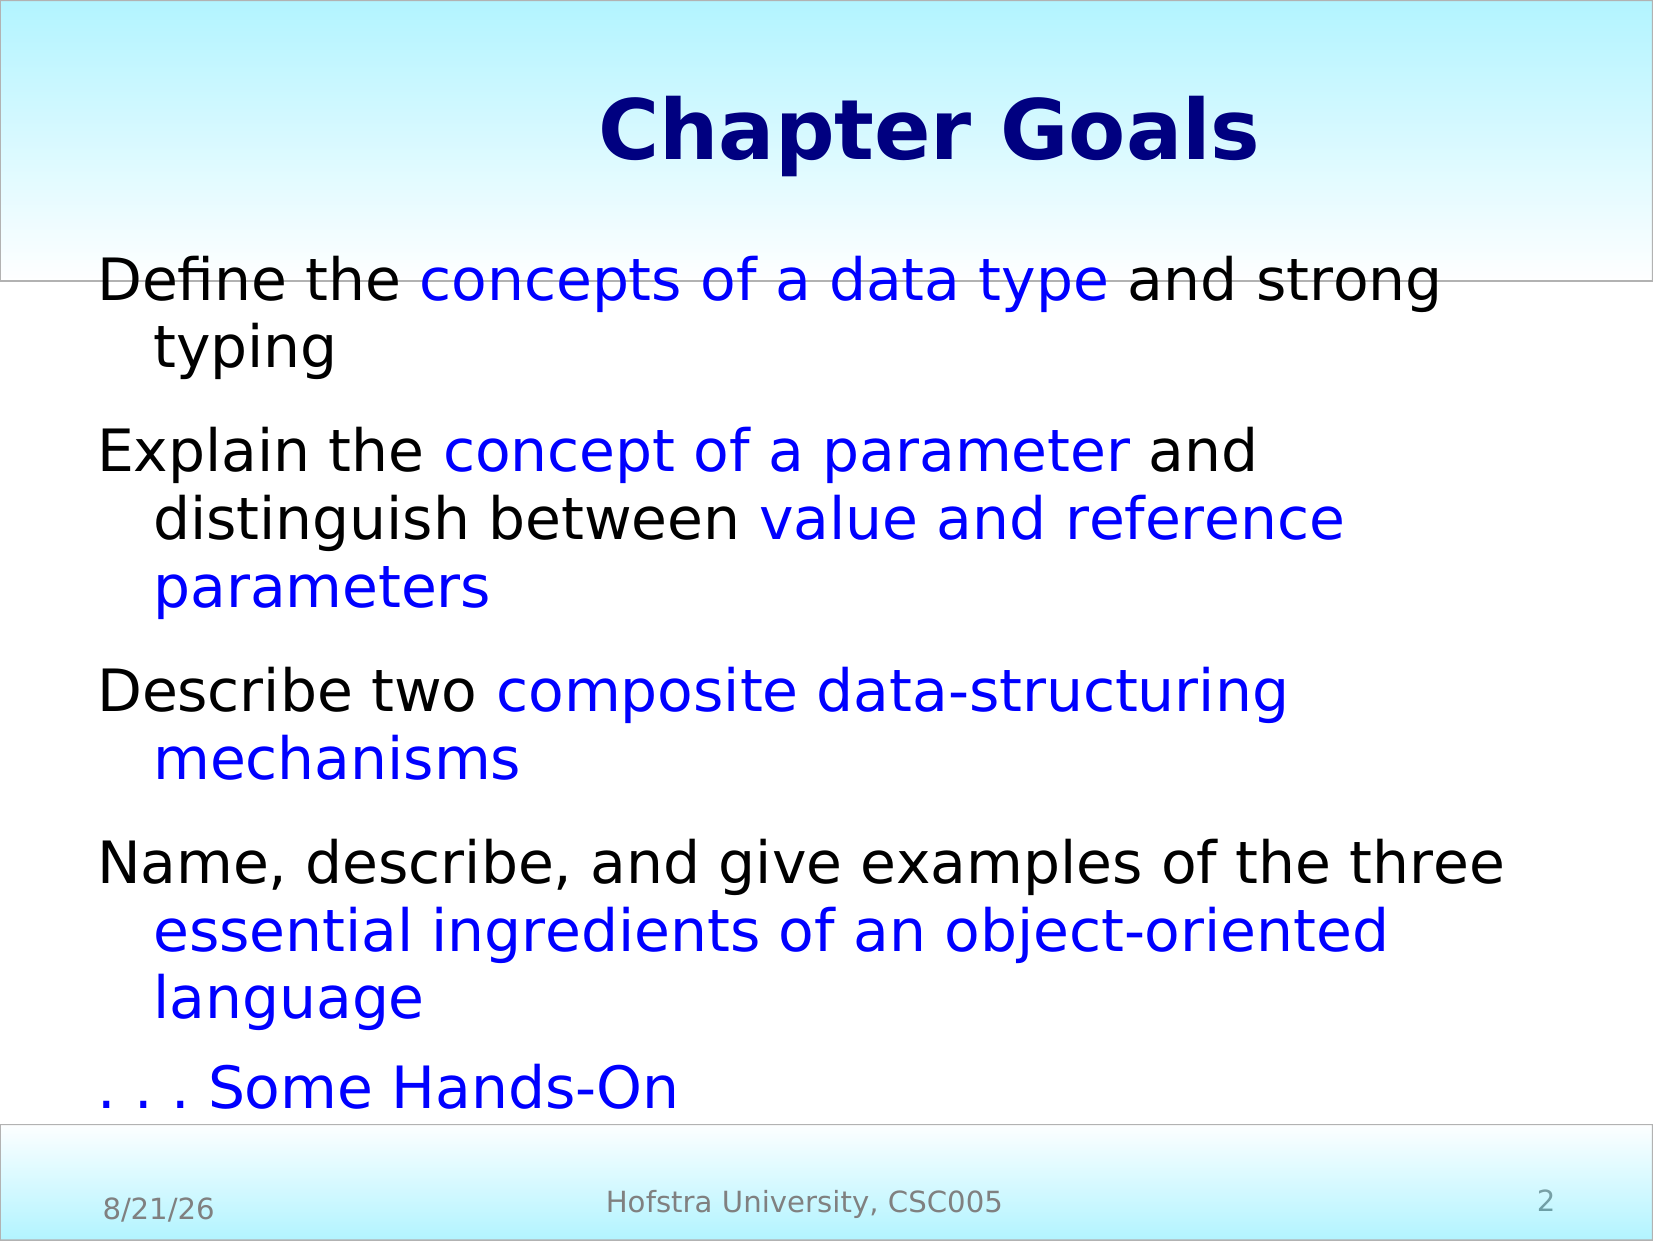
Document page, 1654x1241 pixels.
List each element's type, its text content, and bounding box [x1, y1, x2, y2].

title Chapter Goals [247, 27, 1612, 235]
list Define the concepts of a data type and strong typing Explain the concept of a parameter and distinguish between value and reference parameters Describe two composite data-structuring mechanisms Name, describe, and give examples of the three essential ingredients of an object-oriented language . . . Some Hands-On [82, 238, 1571, 1148]
